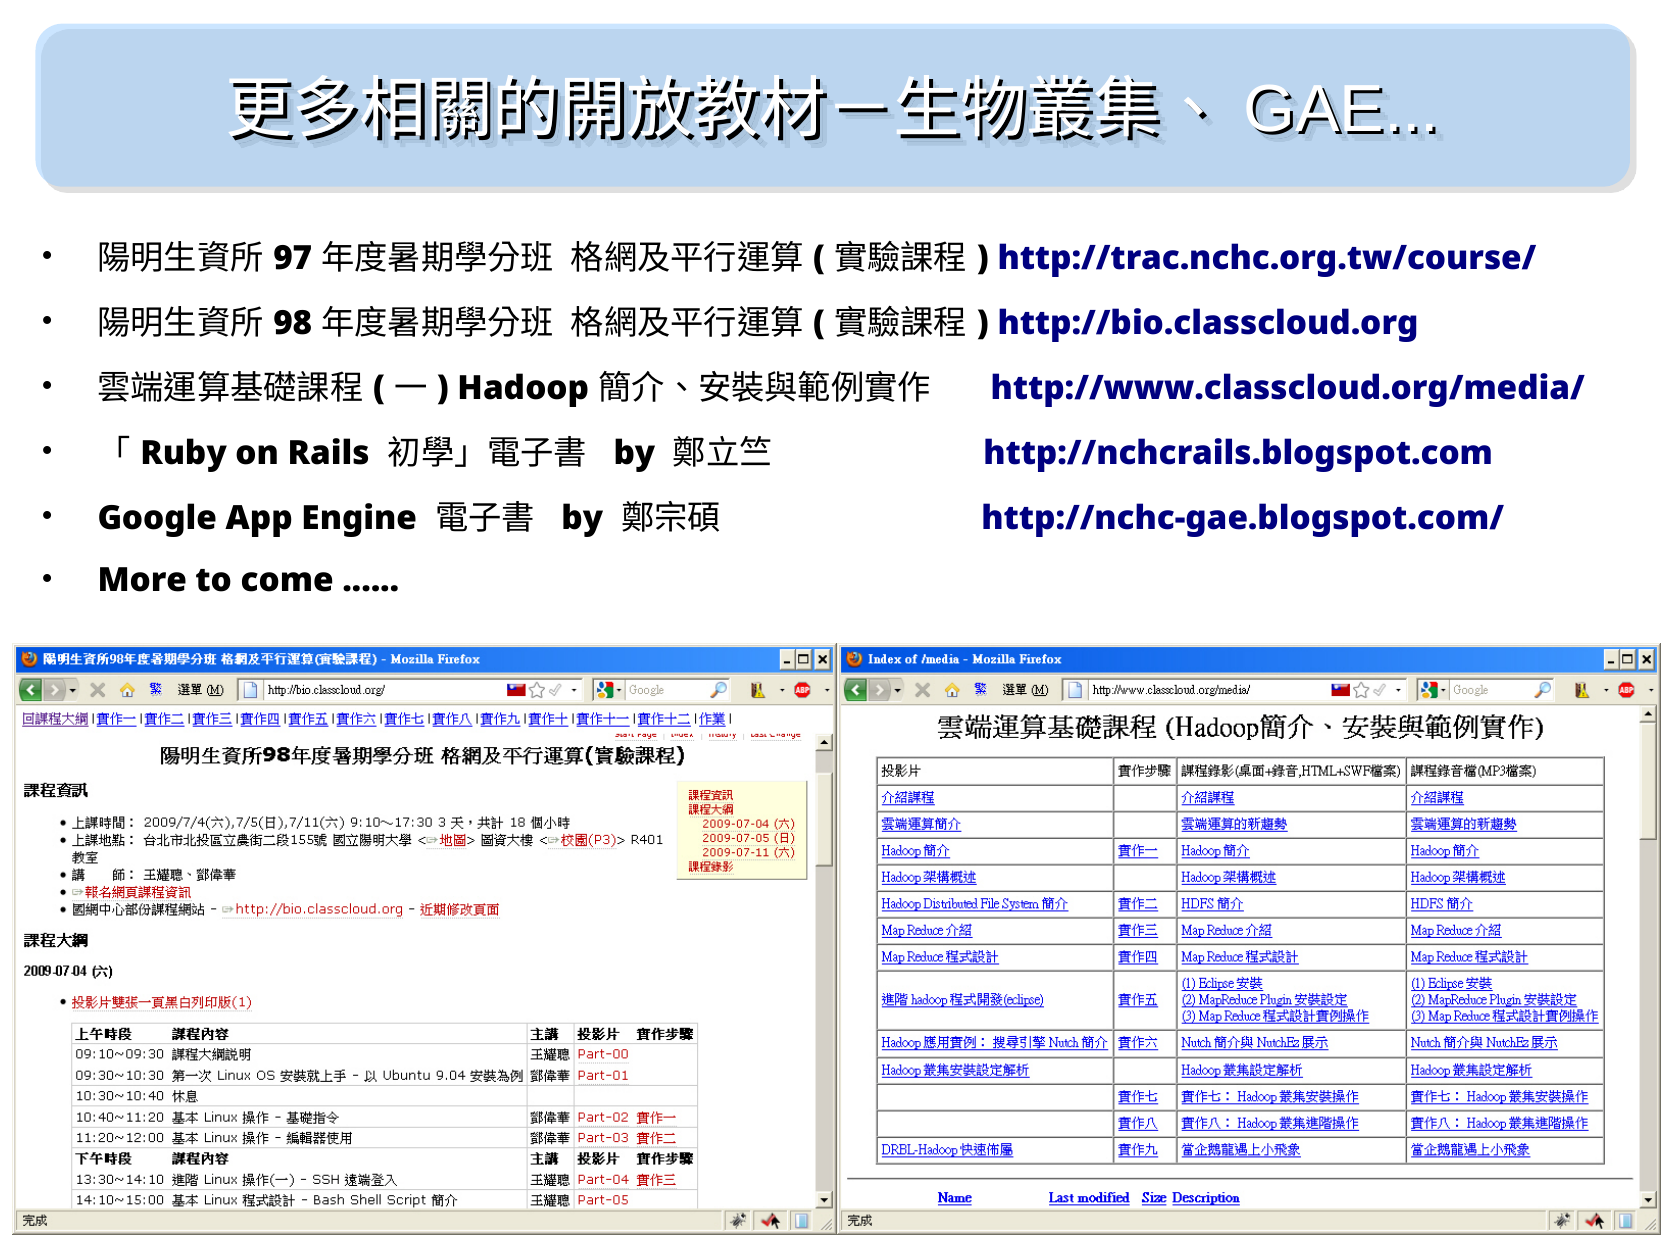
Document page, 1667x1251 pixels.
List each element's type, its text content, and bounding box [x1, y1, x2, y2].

list 陽明生資所97年度暑期學分班 格網及平行運算(實驗課程) http://trac.nchc.org.tw/course/ 陽明生資所98年度暑期學分班 格網及平行運算(實驗課程) http://bio.classcloud.org 雲端運算基礎課程(一) Hadoop簡介、安裝與範例實作 http://www.classcloud.org/media/ 「Ruby on Rails 初學」電子書 by 鄭立竺 http://nchcrails.blogspot.com Google App Engine 電子書 by 鄭宗碩 http://nchc-gae.blogspot.com/ More to come ...... [41, 231, 1625, 596]
picture [12, 643, 1661, 1235]
text_box 更多相關的開放教材－生物叢集、GAE... [35, 23, 1630, 187]
